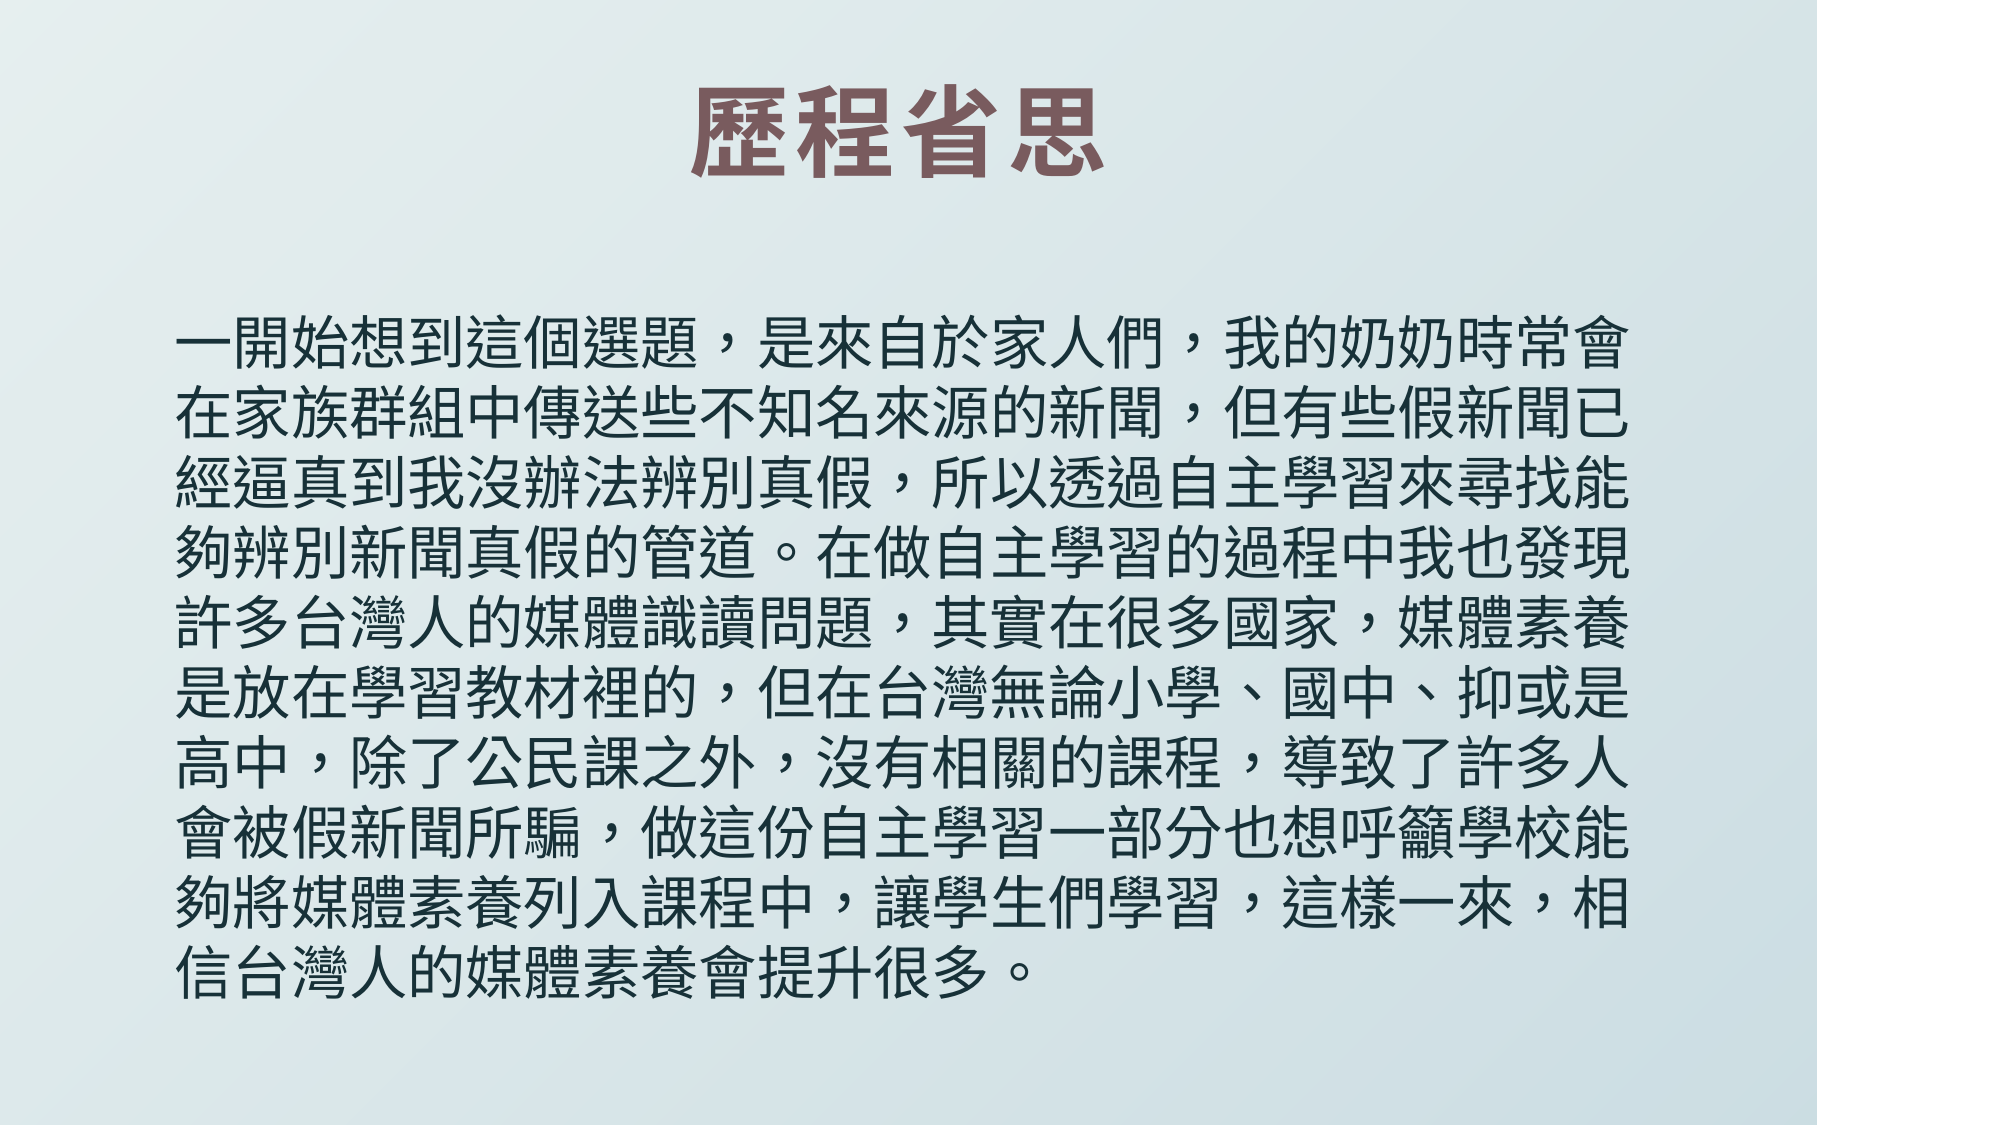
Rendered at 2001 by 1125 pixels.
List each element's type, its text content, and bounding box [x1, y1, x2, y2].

text_box 歷程省思 [674, 61, 1142, 197]
text_box 一開始想到這個選題，是來自於家人們，我的奶奶時常會在家族群組中傳送些不知名來源的新聞，但有些假新聞已經逼真到我沒辦法辨別真假，所以透過自主學習來尋找能夠辨別新聞真假的管道。在做自主學習的過程中我也發現許多台灣人的媒體識讀問題，其實在很多國家，媒體素養是放在學習教材裡的，但在台灣無論小學、國中、抑或是高中，除了公民課之外，沒有相關的課程，導致了許多人會被假新聞所騙，做這份自主學習一部分也想呼籲學校能夠將媒體素養列入課程中，讓學生們學習，這樣一來，相信台灣人的媒體素養會提升很多。 [159, 298, 1657, 1014]
text_box [0, 0, 1817, 1125]
